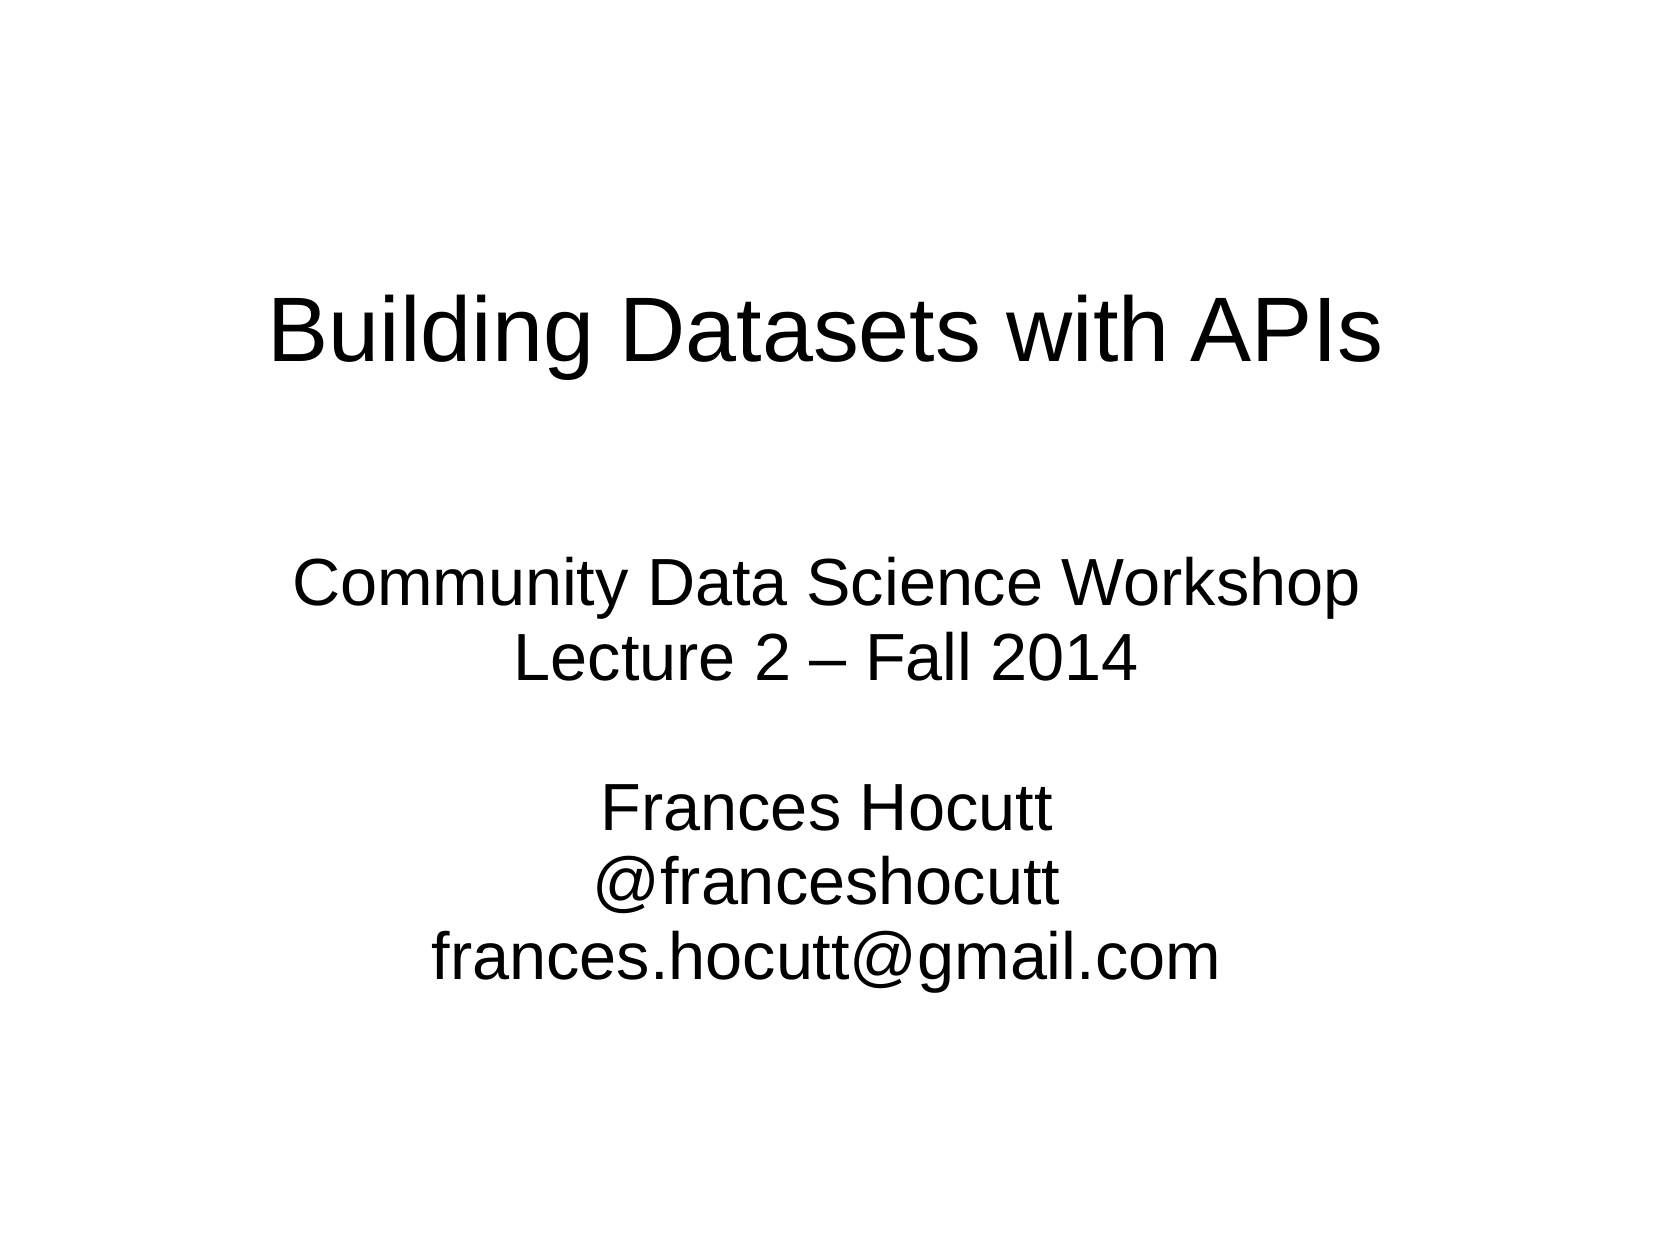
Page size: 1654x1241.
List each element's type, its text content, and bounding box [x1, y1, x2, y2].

subtitle Community Data Science Workshop Lecture 2 – Fall 2014 Frances Hocutt @franceshocutt frances.hocutt@gmail.com [82, 214, 1571, 1175]
